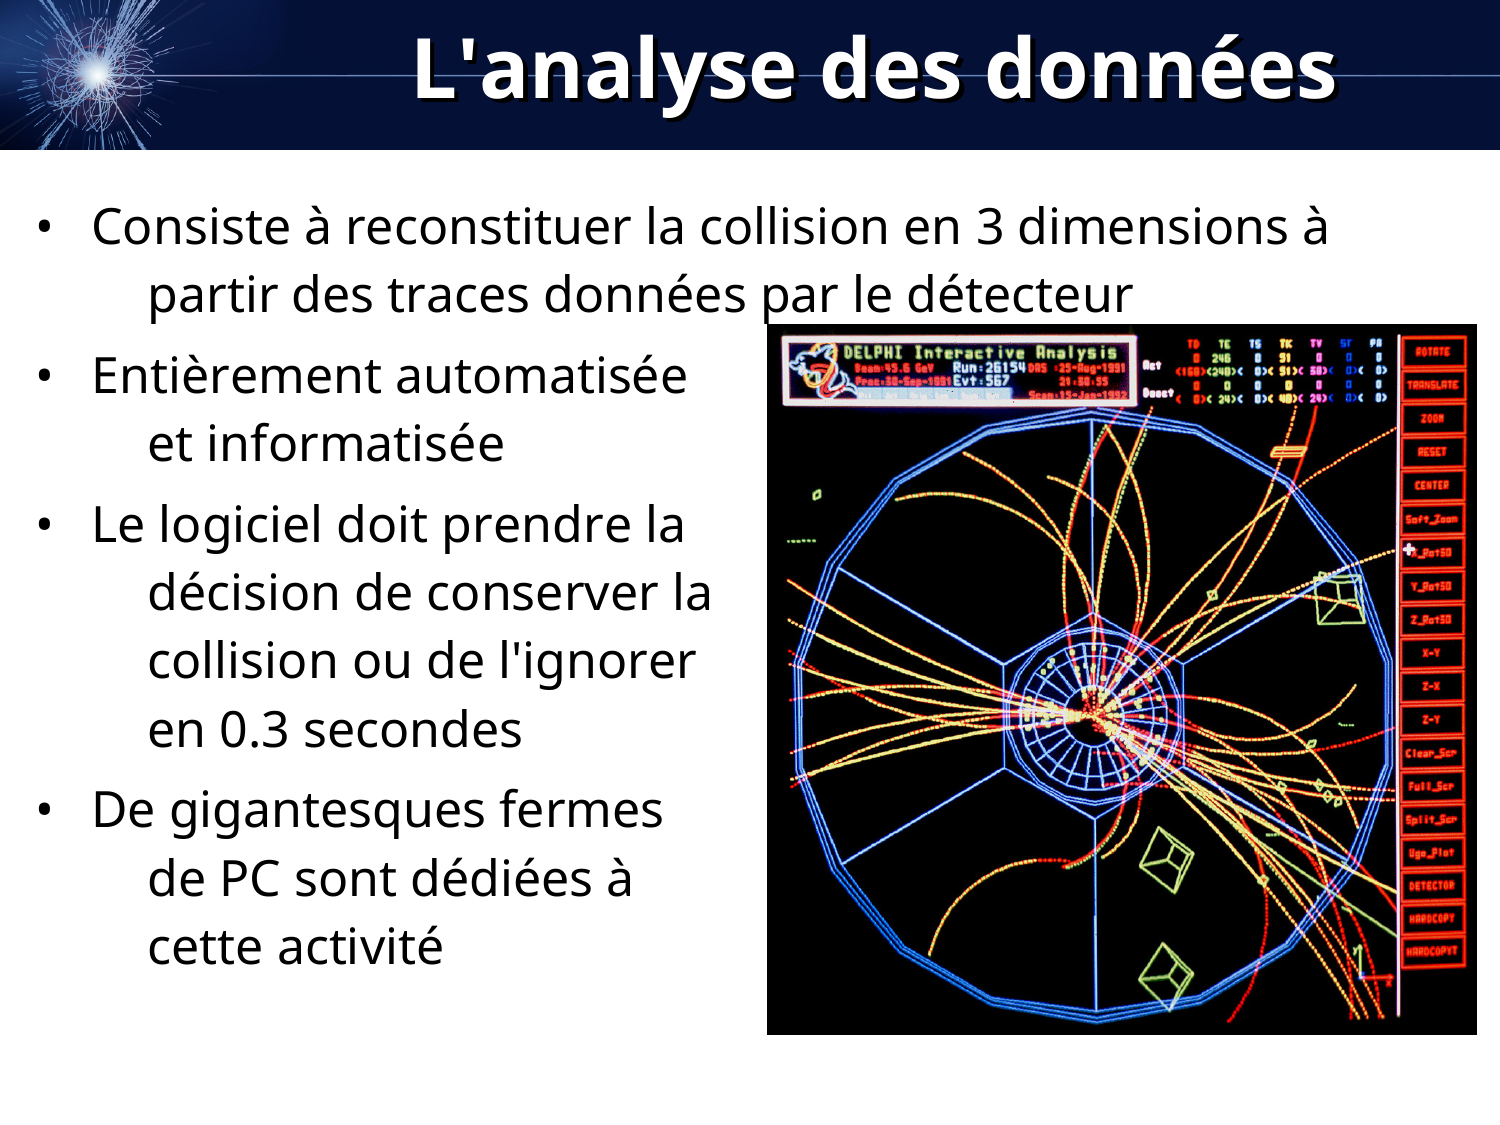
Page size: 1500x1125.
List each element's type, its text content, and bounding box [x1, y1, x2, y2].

picture [767, 324, 1477, 1035]
picture [0, 0, 1500, 150]
list Consiste à reconstituer la collision en 3 dimensions à partir des traces données par le détecteur Entièrement automatisée et informatisée Le logiciel doit prendre la décision de conserver la collision ou de l'ignorer en 0.3 secondes De gigantesques fermes de PC sont dédiées à cette activité [20, 183, 1418, 905]
title L'analyse des données [395, 7, 1500, 125]
